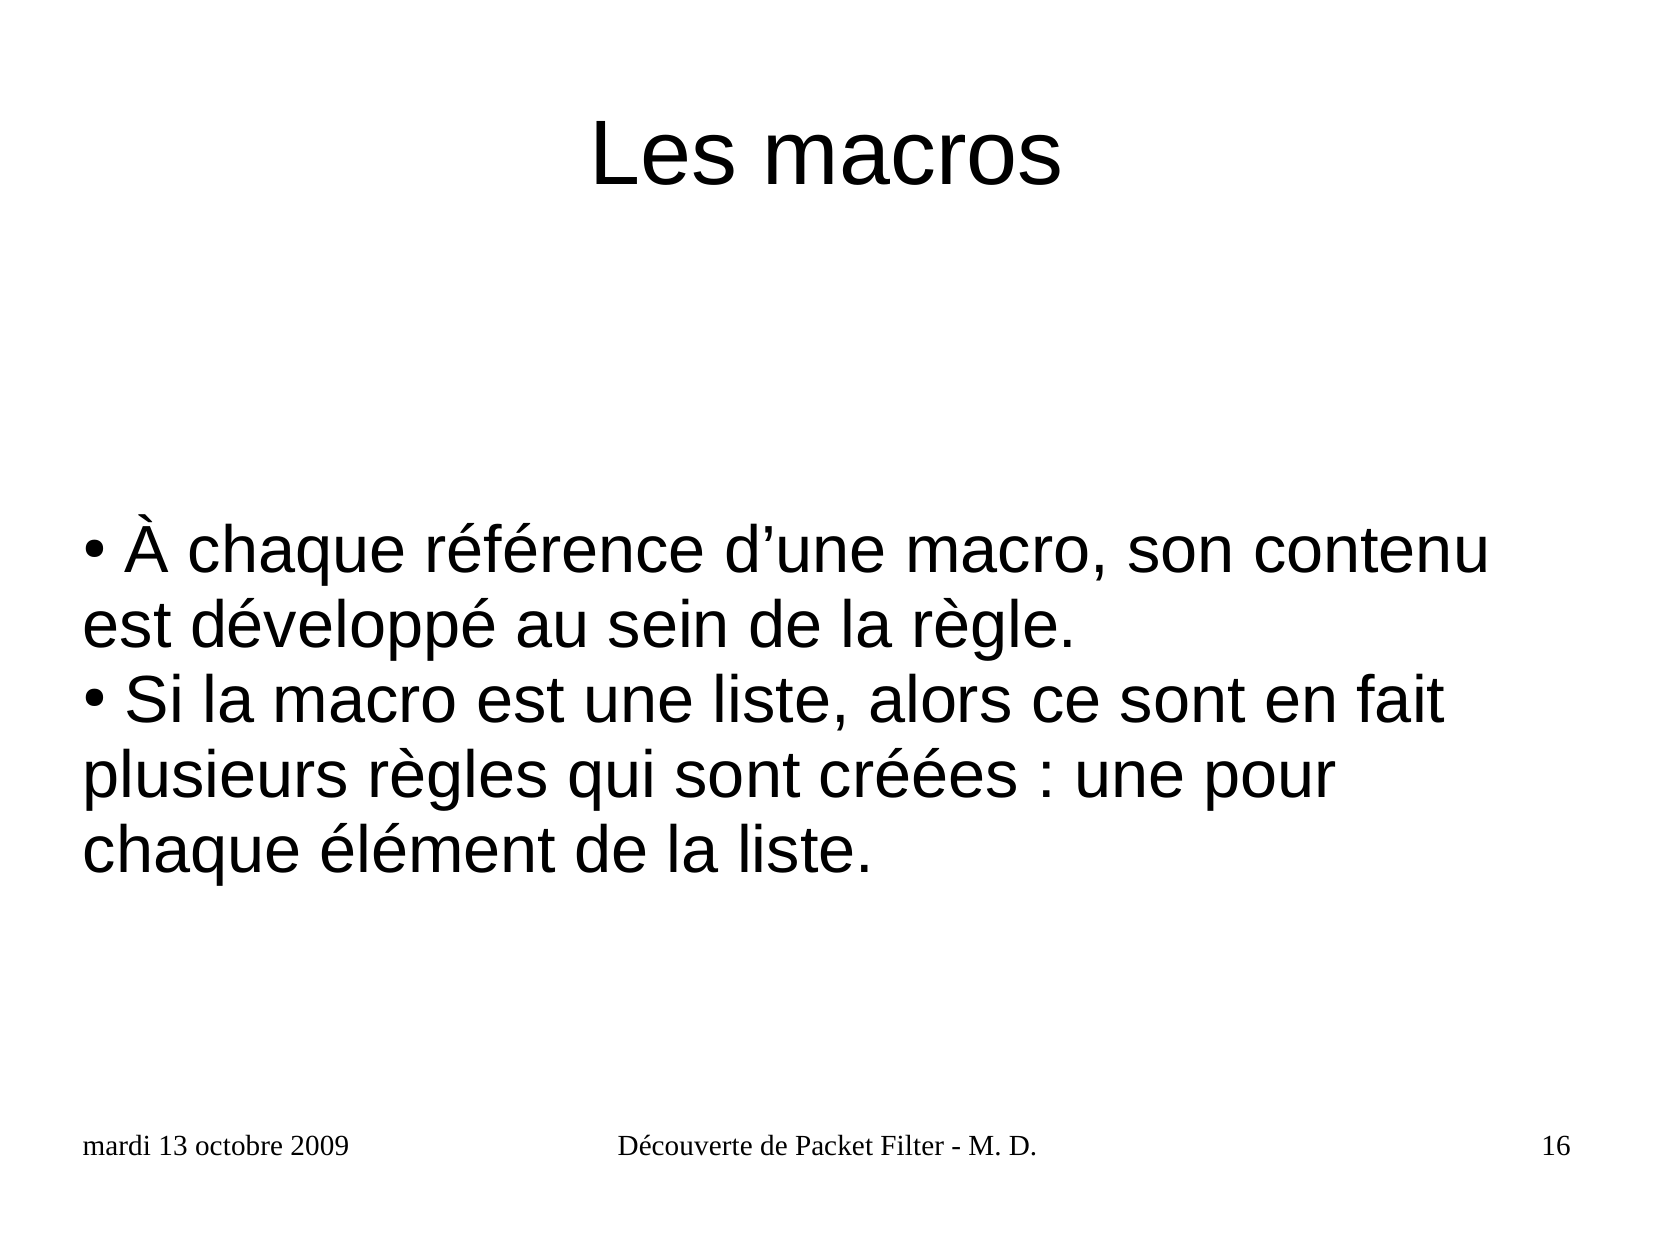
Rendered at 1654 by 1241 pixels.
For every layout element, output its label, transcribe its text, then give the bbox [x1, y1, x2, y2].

title Les macros [82, 56, 1571, 250]
subtitle À chaque référence d’une macro, son contenu est développé au sein de la règle. Si la macro est une liste, alors ce sont en fait plusieurs règles qui sont créées : une pour chaque élément de la liste. [82, 297, 1571, 1102]
